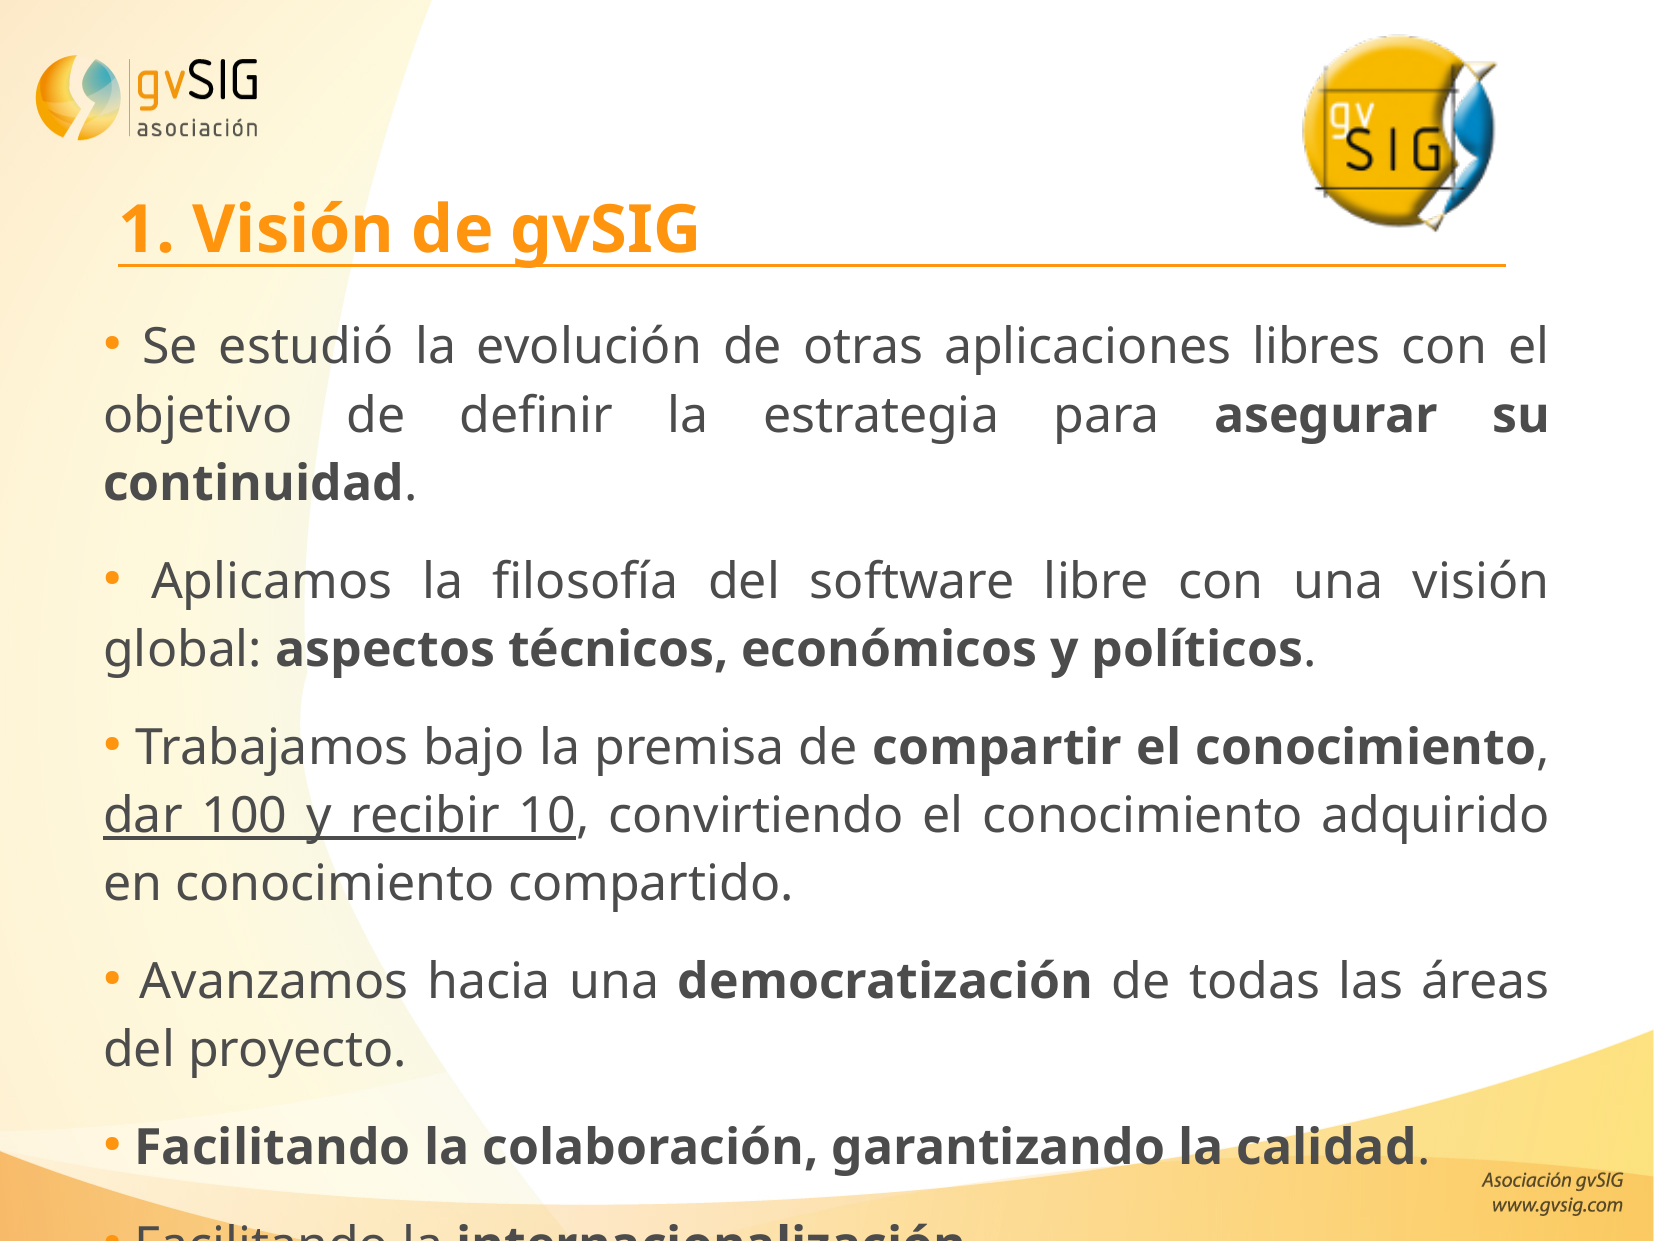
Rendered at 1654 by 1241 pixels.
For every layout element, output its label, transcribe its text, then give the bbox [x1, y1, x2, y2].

picture [0, 0, 1654, 1241]
text_box Se estudió la evolución de otras aplicaciones libres con el objetivo de definir la estrategia para asegurar su continuidad. Aplicamos la filosofía del software libre con una visión global: aspectos técnicos, económicos y políticos. Trabajamos bajo la premisa de compartir el conocimiento, dar 100 y recibir 10, convirtiendo el conocimiento adquirido en conocimiento compartido. Avanzamos hacia una democratización de todas las áreas del proyecto. Facilitando la colaboración, garantizando la calidad. Facilitando la internacionalización. [88, 303, 1565, 1165]
title 1. Visión de gvSIG [118, 177, 1607, 276]
